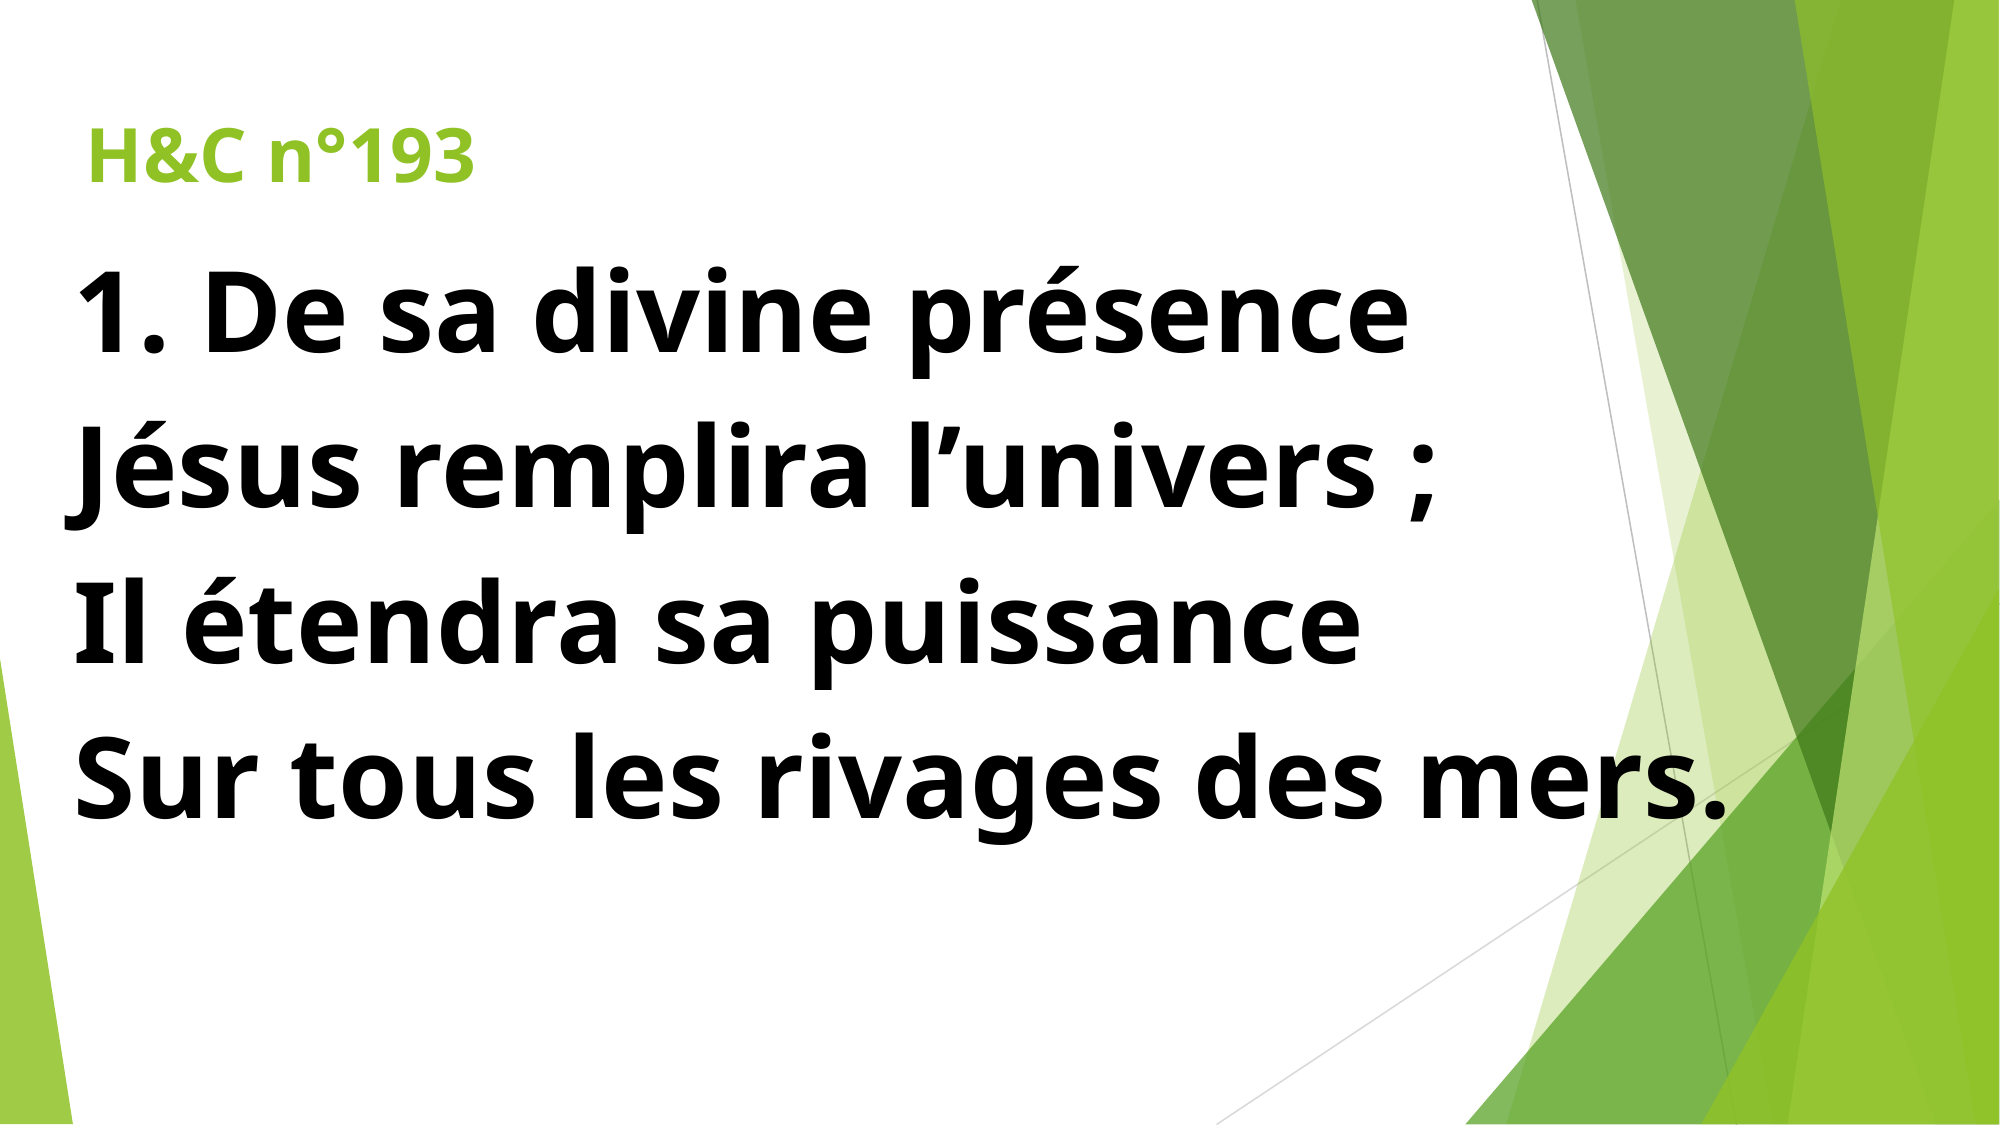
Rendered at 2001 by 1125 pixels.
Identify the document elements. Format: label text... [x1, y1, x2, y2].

text_box H&C n°193 [70, 99, 1522, 212]
text_box 1. De sa divine présence Jésus remplira l’univers ; Il étendra sa puissance Sur tous les rivages des mers. [59, 212, 1961, 1074]
